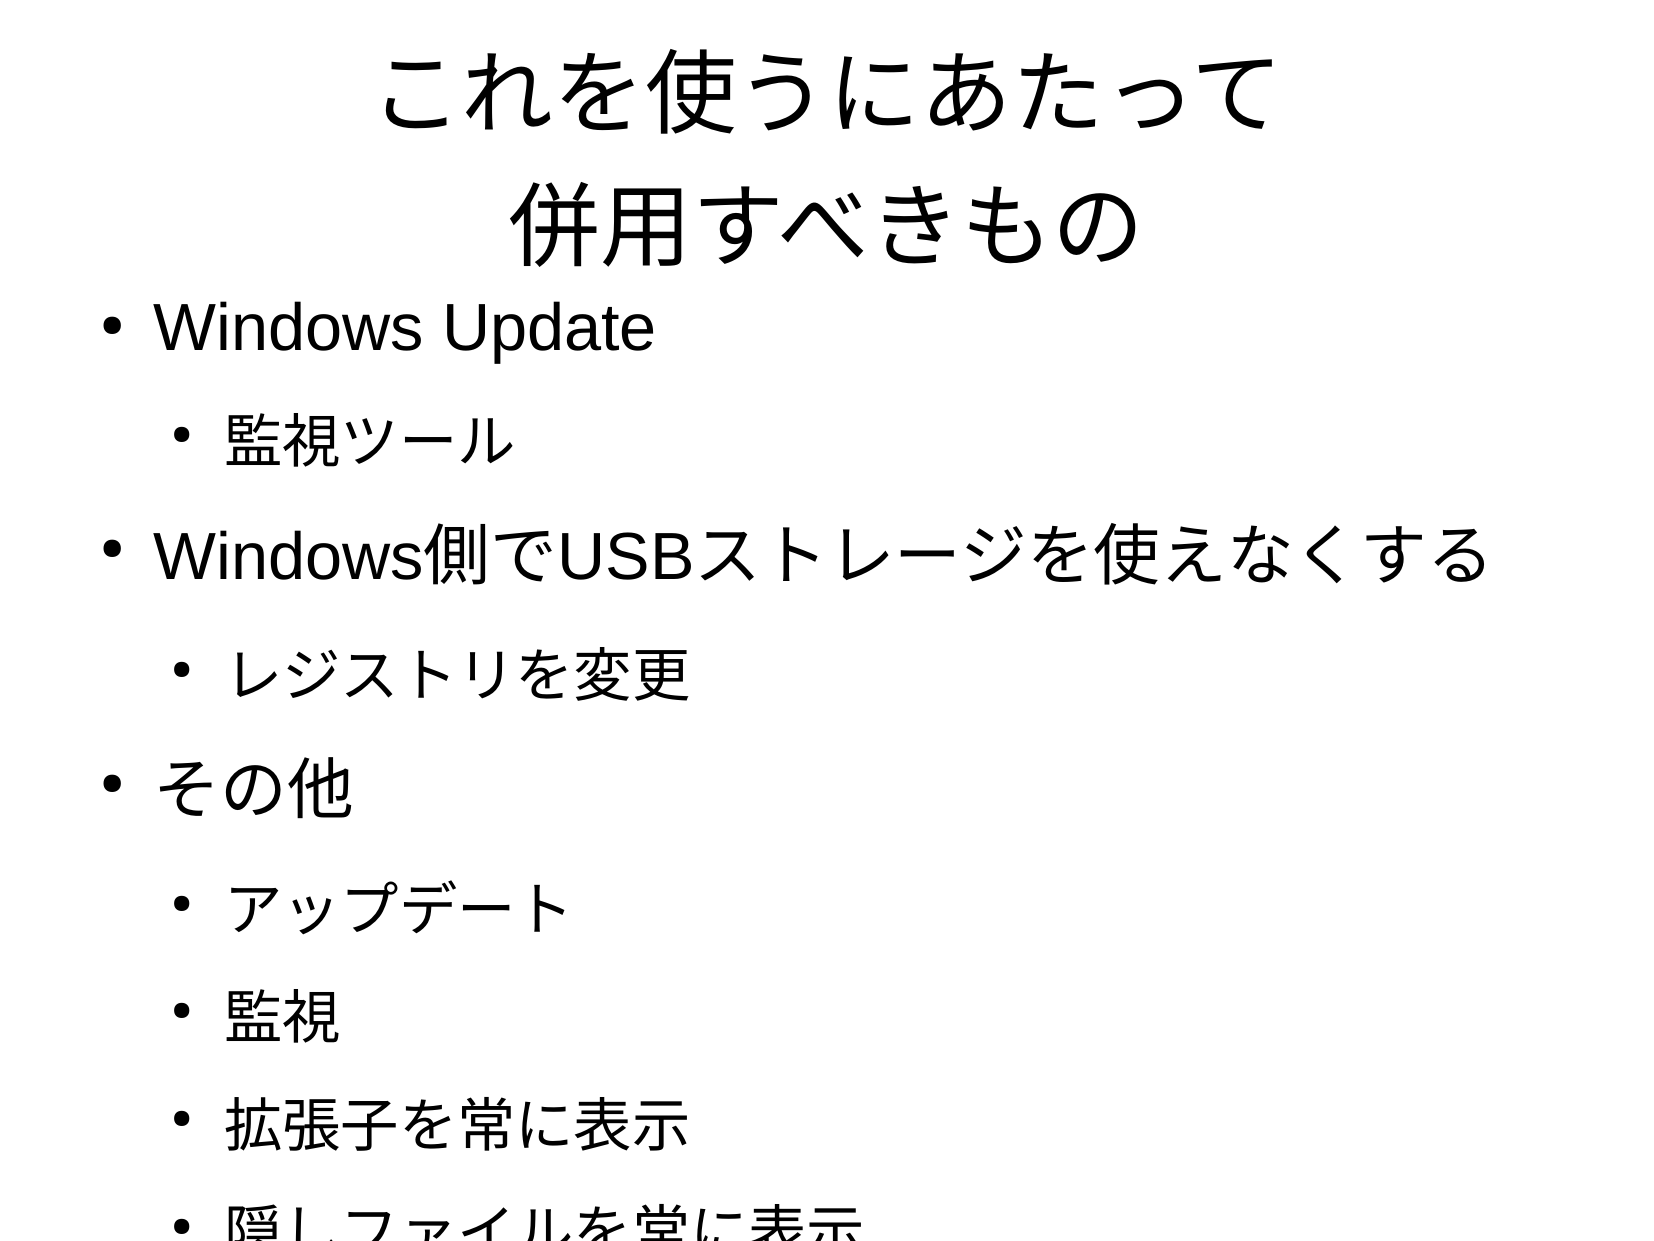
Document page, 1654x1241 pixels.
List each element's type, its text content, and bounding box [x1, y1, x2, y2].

list Windows Update 監視ツール Windows側でUSBストレージを使えなくする レジストリを変更 その他 アップデート 監視 拡張子を常に表示 隠しファイルを常に表示 [82, 290, 1571, 1094]
title これを使うにあたって 併用すべきもの [82, 56, 1571, 250]
